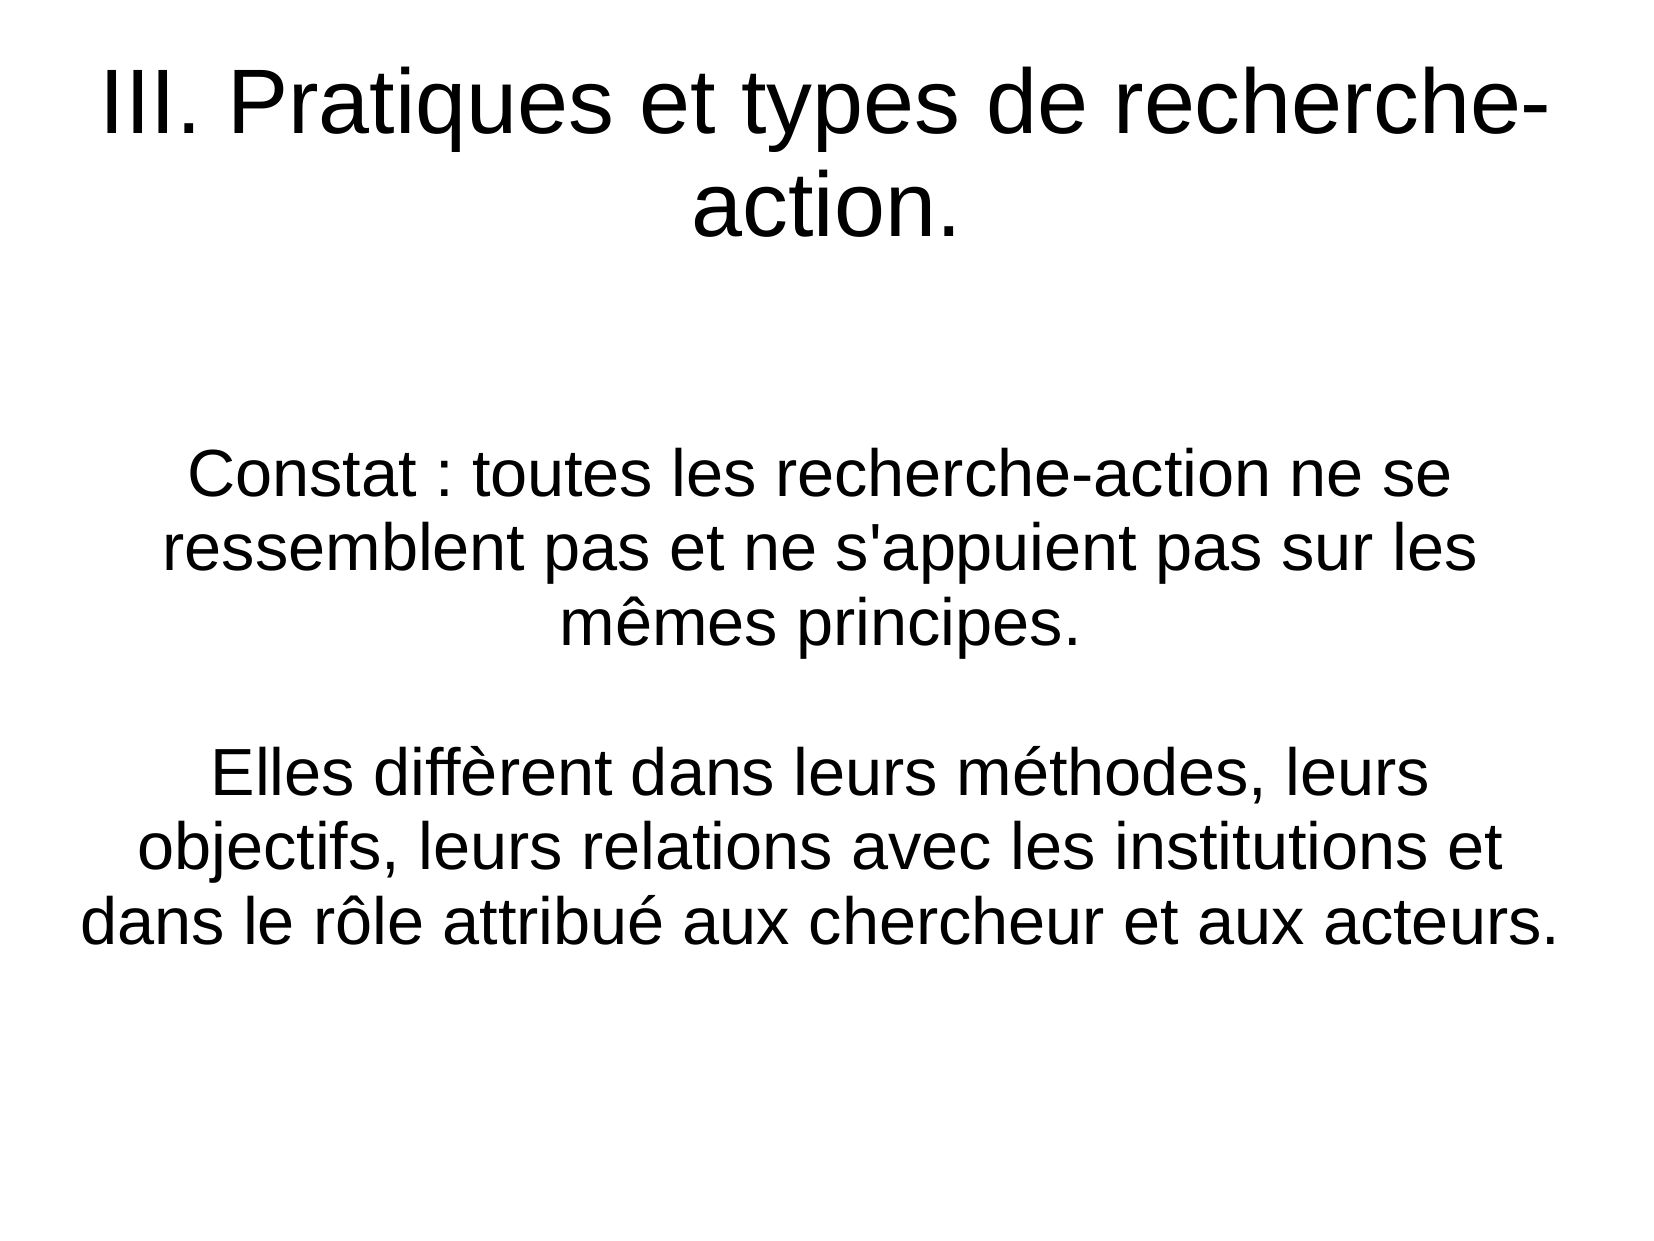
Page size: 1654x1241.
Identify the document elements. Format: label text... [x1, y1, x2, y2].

title III. Pratiques et types de recherche-action. [82, 50, 1571, 256]
subtitle Constat : toutes les recherche-action ne se ressemblent pas et ne s'appuient pas sur les mêmes principes. Elles diffèrent dans leurs méthodes, leurs objectifs, leurs relations avec les institutions et dans le rôle attribué aux chercheur et aux acteurs. [76, 295, 1565, 1099]
